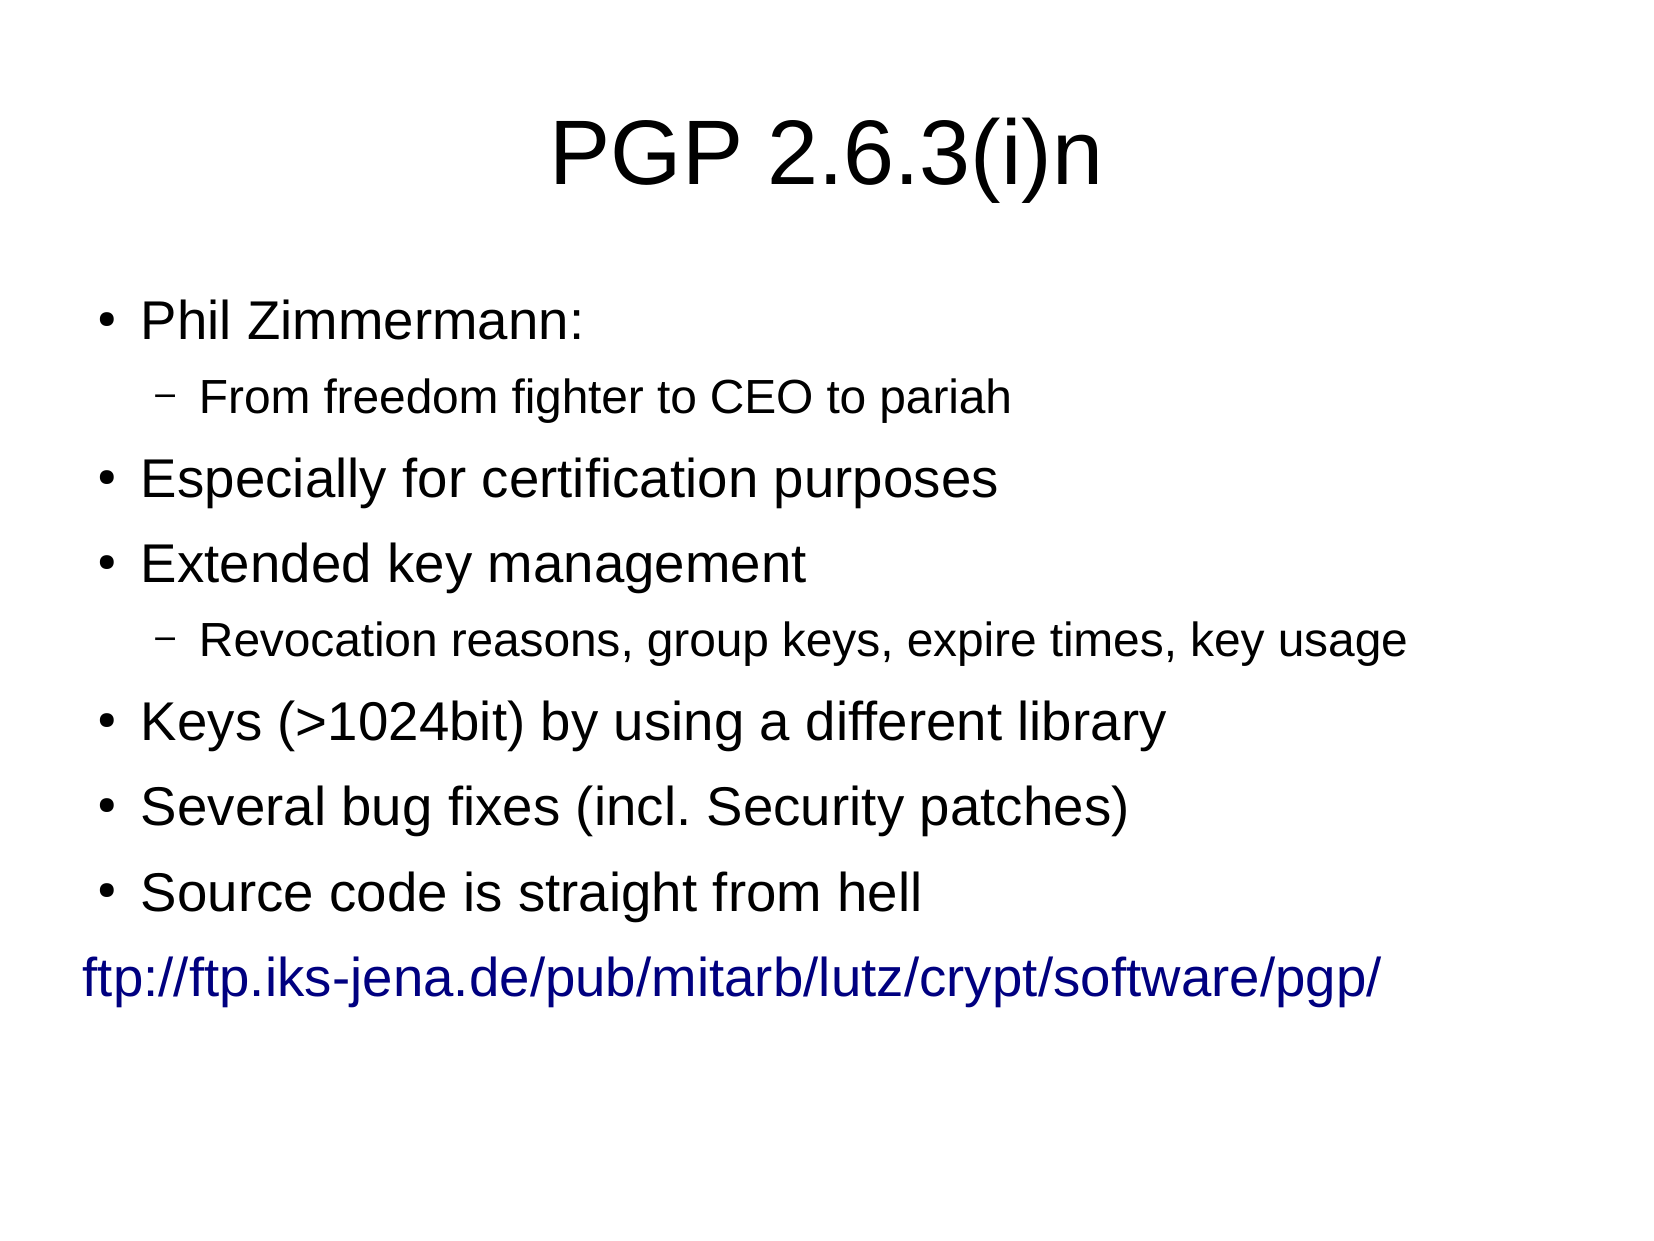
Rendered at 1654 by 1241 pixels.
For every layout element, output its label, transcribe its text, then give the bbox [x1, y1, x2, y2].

list Phil Zimmermann: From freedom fighter to CEO to pariah Especially for certification purposes Extended key management Revocation reasons, group keys, expire times, key usage Keys (>1024bit) by using a different library Several bug fixes (incl. Security patches) Source code is straight from hell ftp://ftp.iks-jena.de/pub/mitarb/lutz/crypt/software/pgp/ [82, 290, 1571, 1010]
title PGP 2.6.3(i)n [82, 49, 1571, 257]
